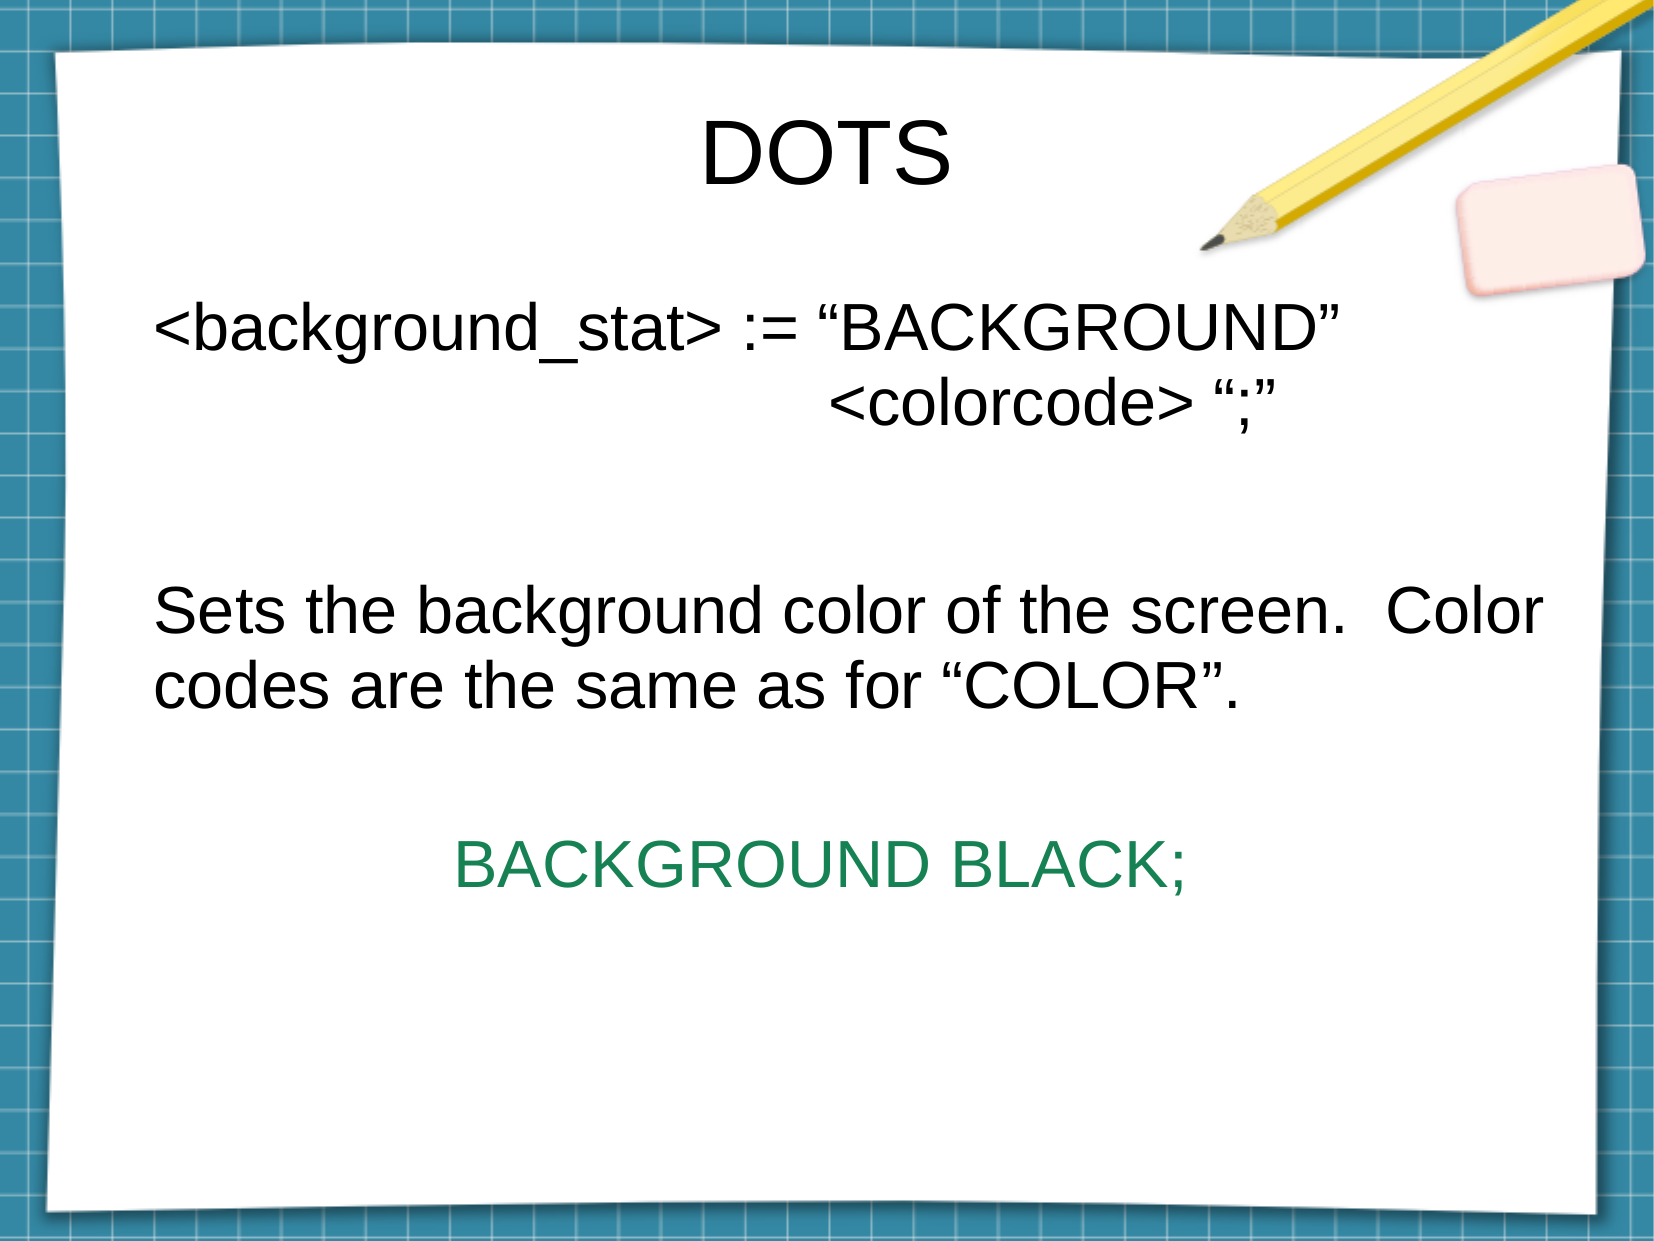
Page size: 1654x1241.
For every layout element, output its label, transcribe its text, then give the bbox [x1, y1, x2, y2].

list <background_stat> := “BACKGROUND” <colorcode> “;” Sets the background color of the screen. Color codes are the same as for “COLOR”. BACKGROUND BLACK; [82, 290, 1571, 1010]
title DOTS [82, 49, 1571, 257]
picture [0, 0, 1654, 1241]
